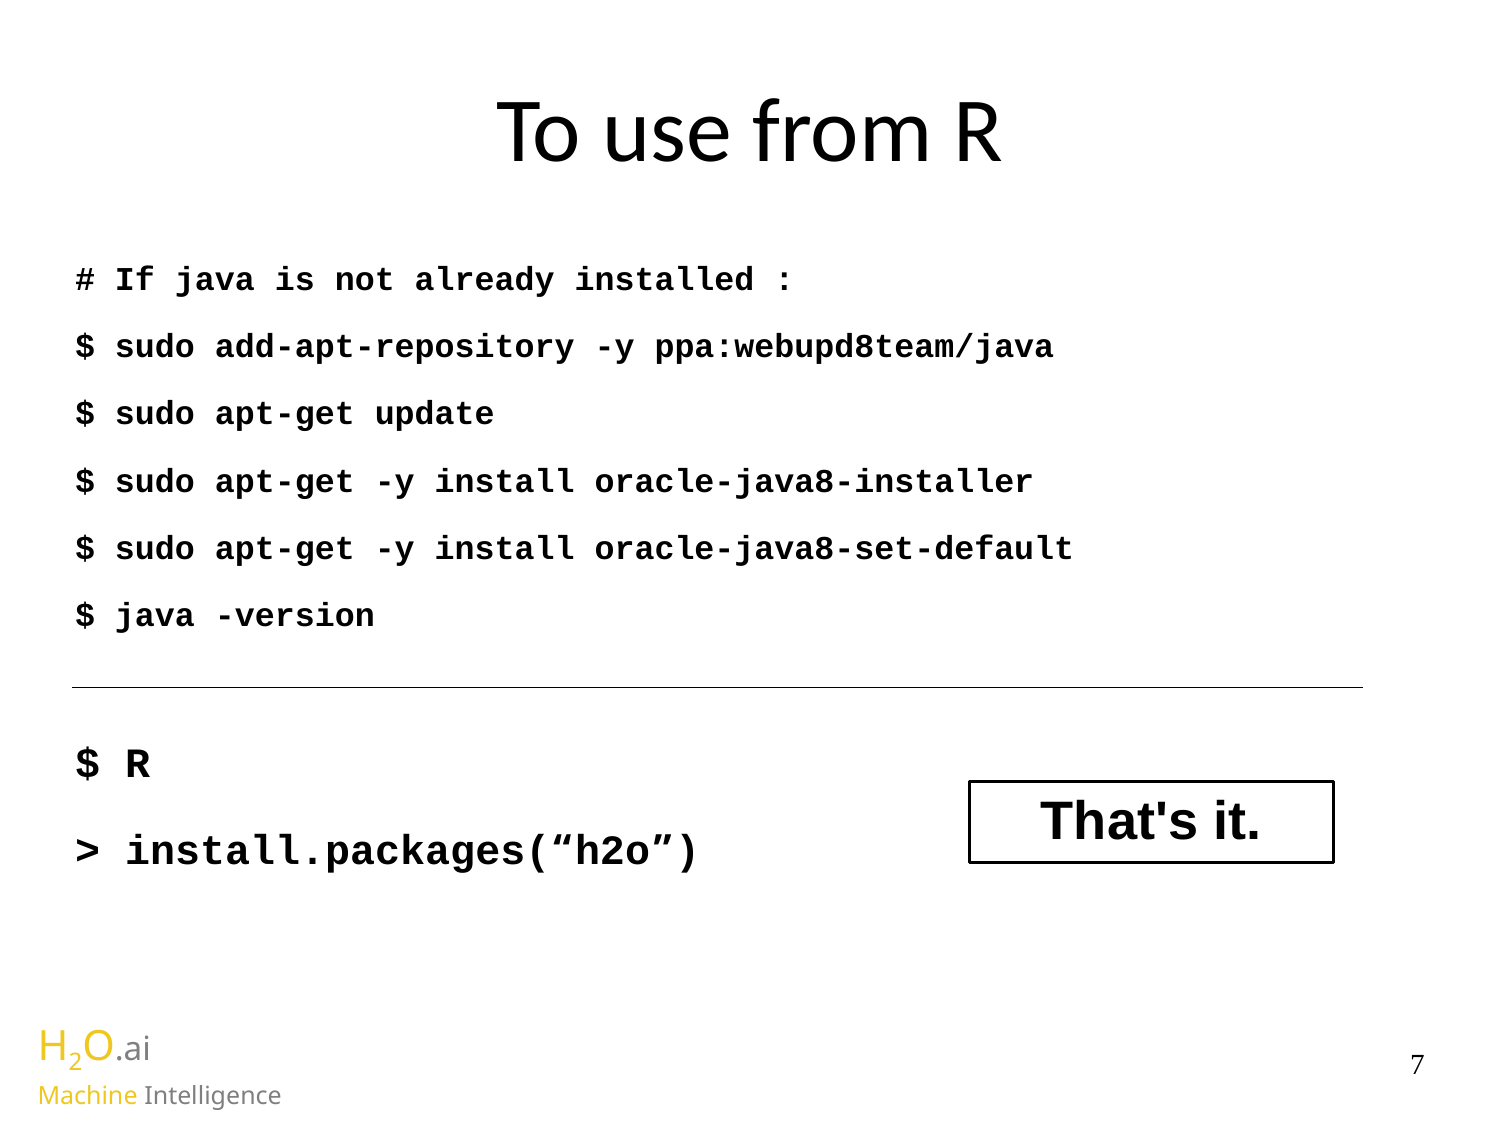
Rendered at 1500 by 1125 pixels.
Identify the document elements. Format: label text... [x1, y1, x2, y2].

text_box That's it. [969, 781, 1334, 863]
list # If java is not already installed : $ sudo add-apt-repository -y ppa:webupd8team/java $ sudo apt-get update $ sudo apt-get -y install oracle-java8-installer $ sudo apt-get -y install oracle-java8-set-default $ java -version $ R > install.packages(“h2o”) [75, 262, 1425, 1125]
title To use from R [75, 15, 1425, 262]
